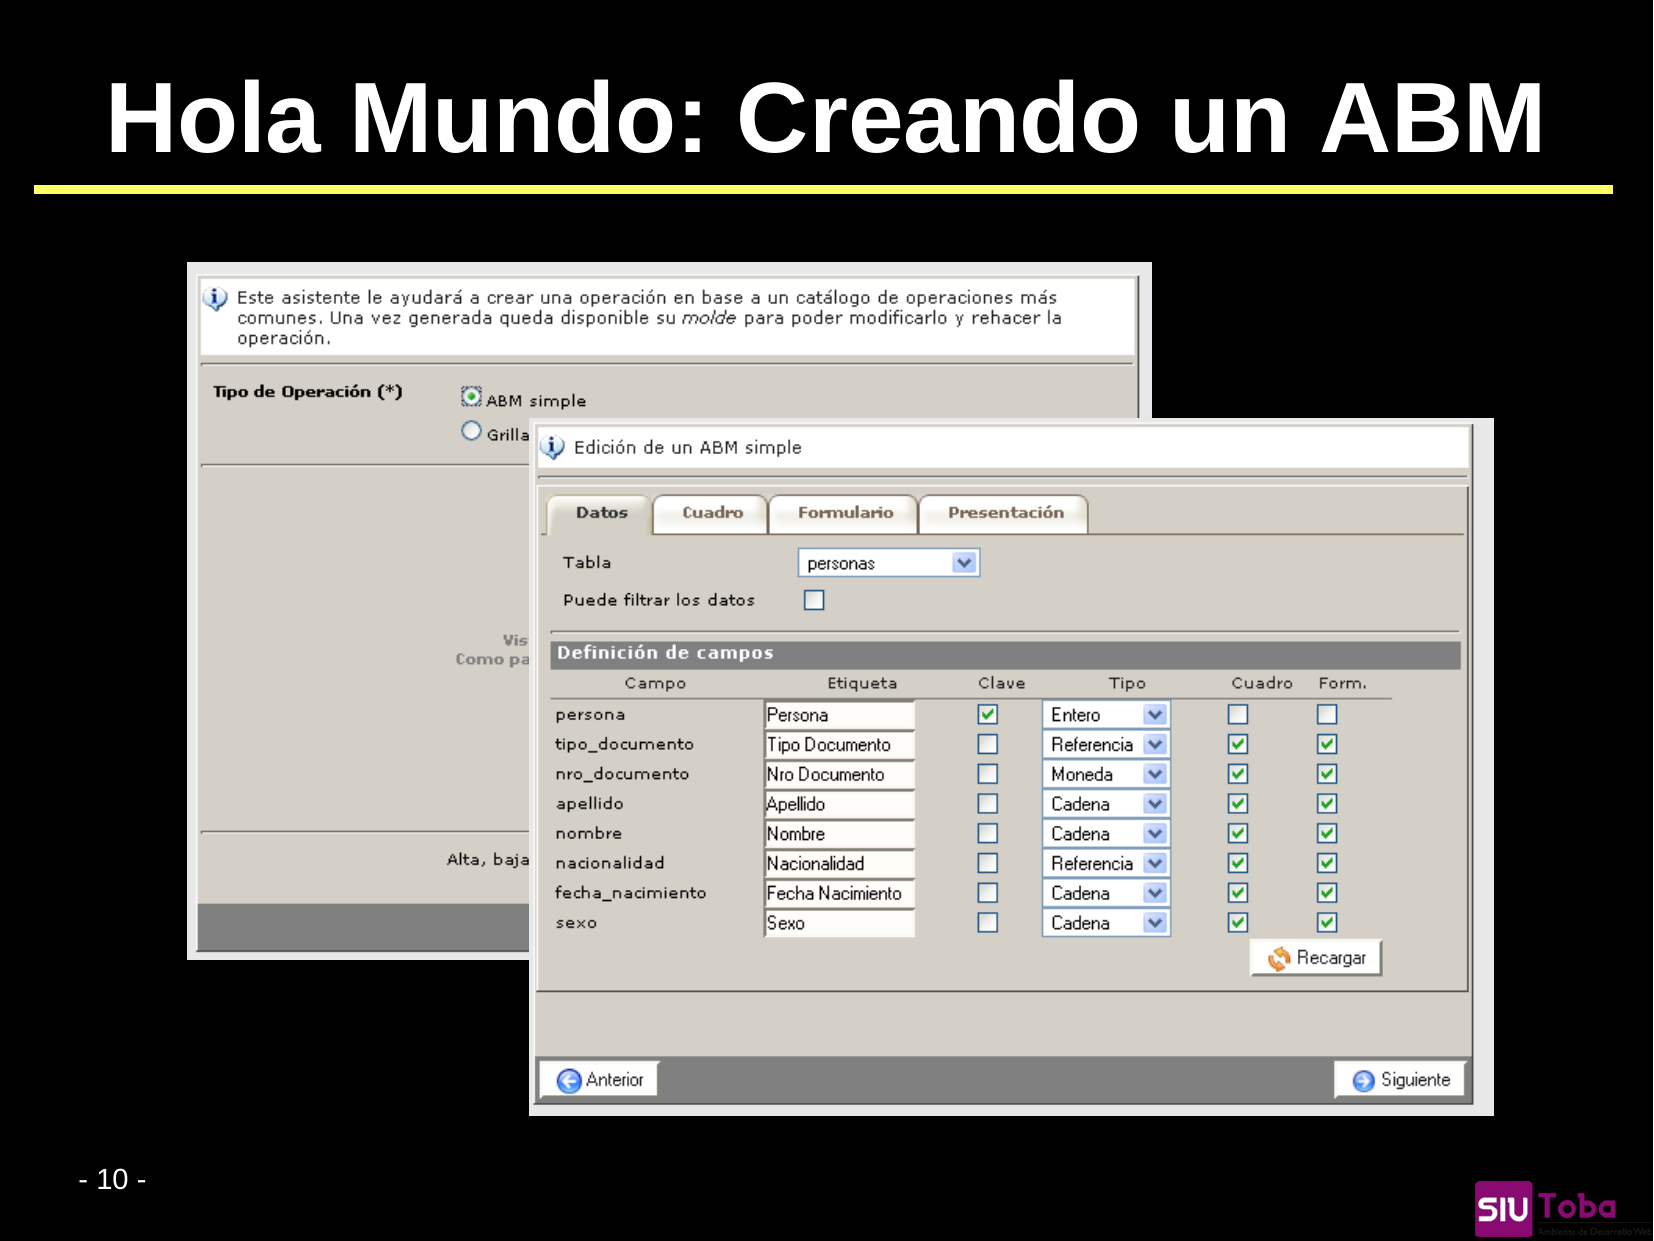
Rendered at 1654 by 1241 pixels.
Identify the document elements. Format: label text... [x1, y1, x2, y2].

title Hola Mundo: Creando un ABM [58, 47, 1594, 188]
picture [187, 262, 1494, 1116]
picture [1475, 1181, 1652, 1237]
